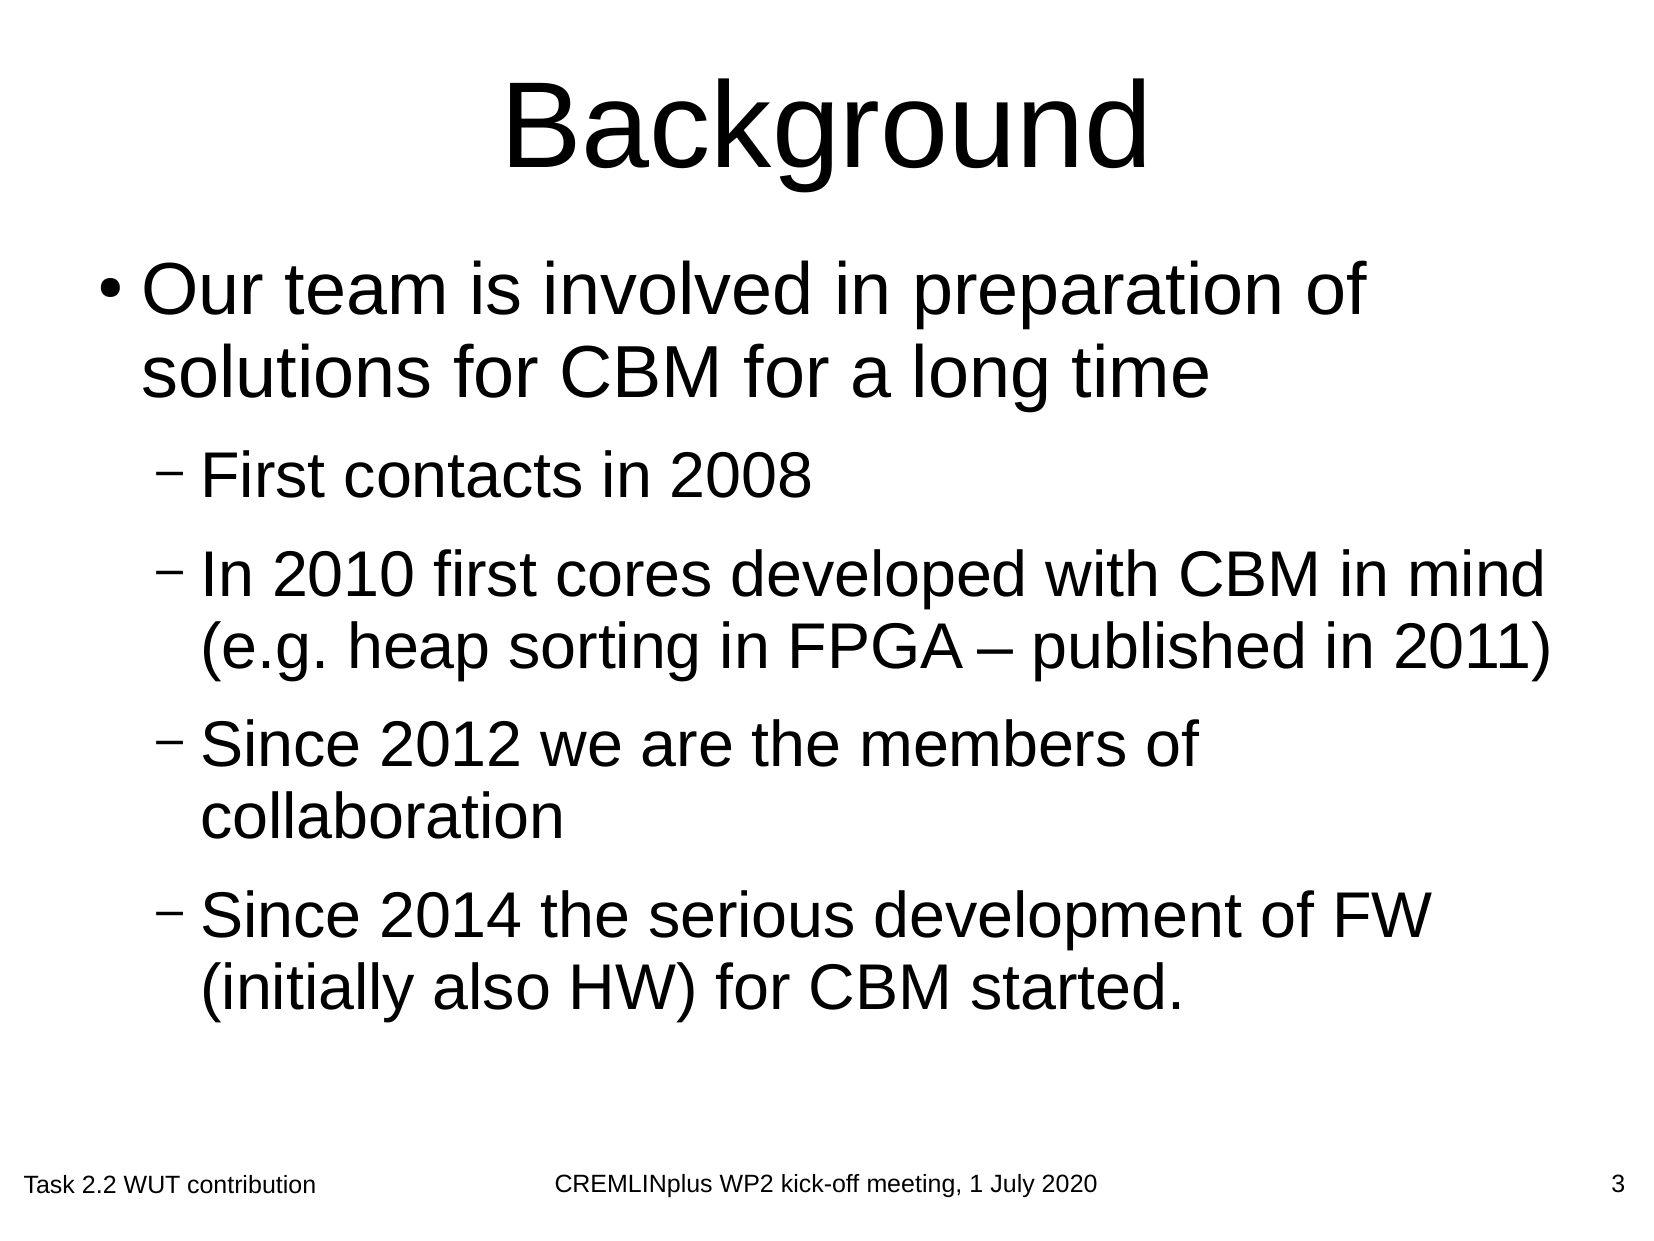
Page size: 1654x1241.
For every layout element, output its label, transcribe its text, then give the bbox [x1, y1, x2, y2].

list Our team is involved in preparation of solutions for CBM for a long time First contacts in 2008 In 2010 first cores developed with CBM in mind (e.g. heap sorting in FPGA – published in 2011) Since 2012 we are the members of collaboration Since 2014 the serious development of FW (initially also HW) for CBM started. [82, 248, 1571, 1063]
title Background [82, 49, 1571, 201]
